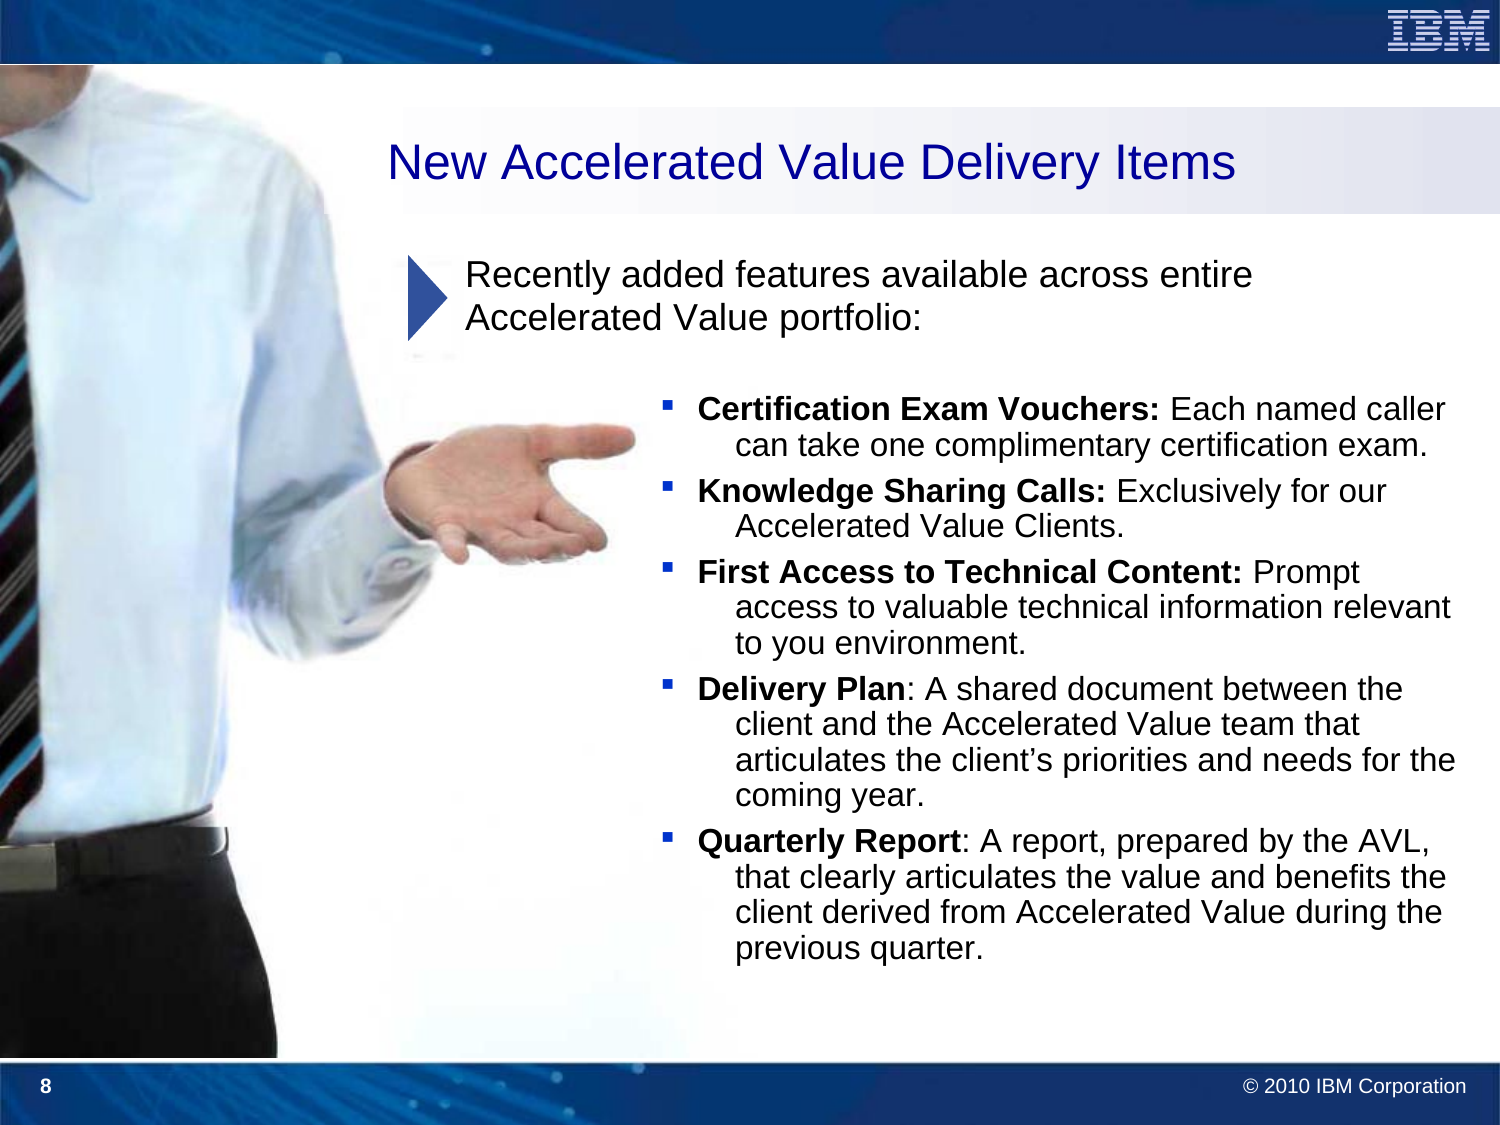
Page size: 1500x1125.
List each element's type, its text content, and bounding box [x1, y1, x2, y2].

picture [0, 65, 758, 1058]
text_box [408, 254, 448, 341]
list Certification Exam Vouchers: Each named caller can take one complimentary certification exam. Knowledge Sharing Calls: Exclusively for our Accelerated Value Clients. First Access to Technical Content: Prompt access to valuable technical information relevant to you environment. Delivery Plan: A shared document between the client and the Accelerated Value team that articulates the client’s priorities and needs for the coming year. Quarterly Report: A report, prepared by the AVL, that clearly articulates the value and benefits the client derived from Accelerated Value during the previous quarter. [645, 384, 1477, 1033]
picture [1388, 10, 1491, 51]
text_box Recently added features available across entire Accelerated Value portfolio: [450, 244, 1406, 429]
text_box [324, 107, 1500, 214]
title New Accelerated Value Delivery Items [372, 128, 1378, 211]
